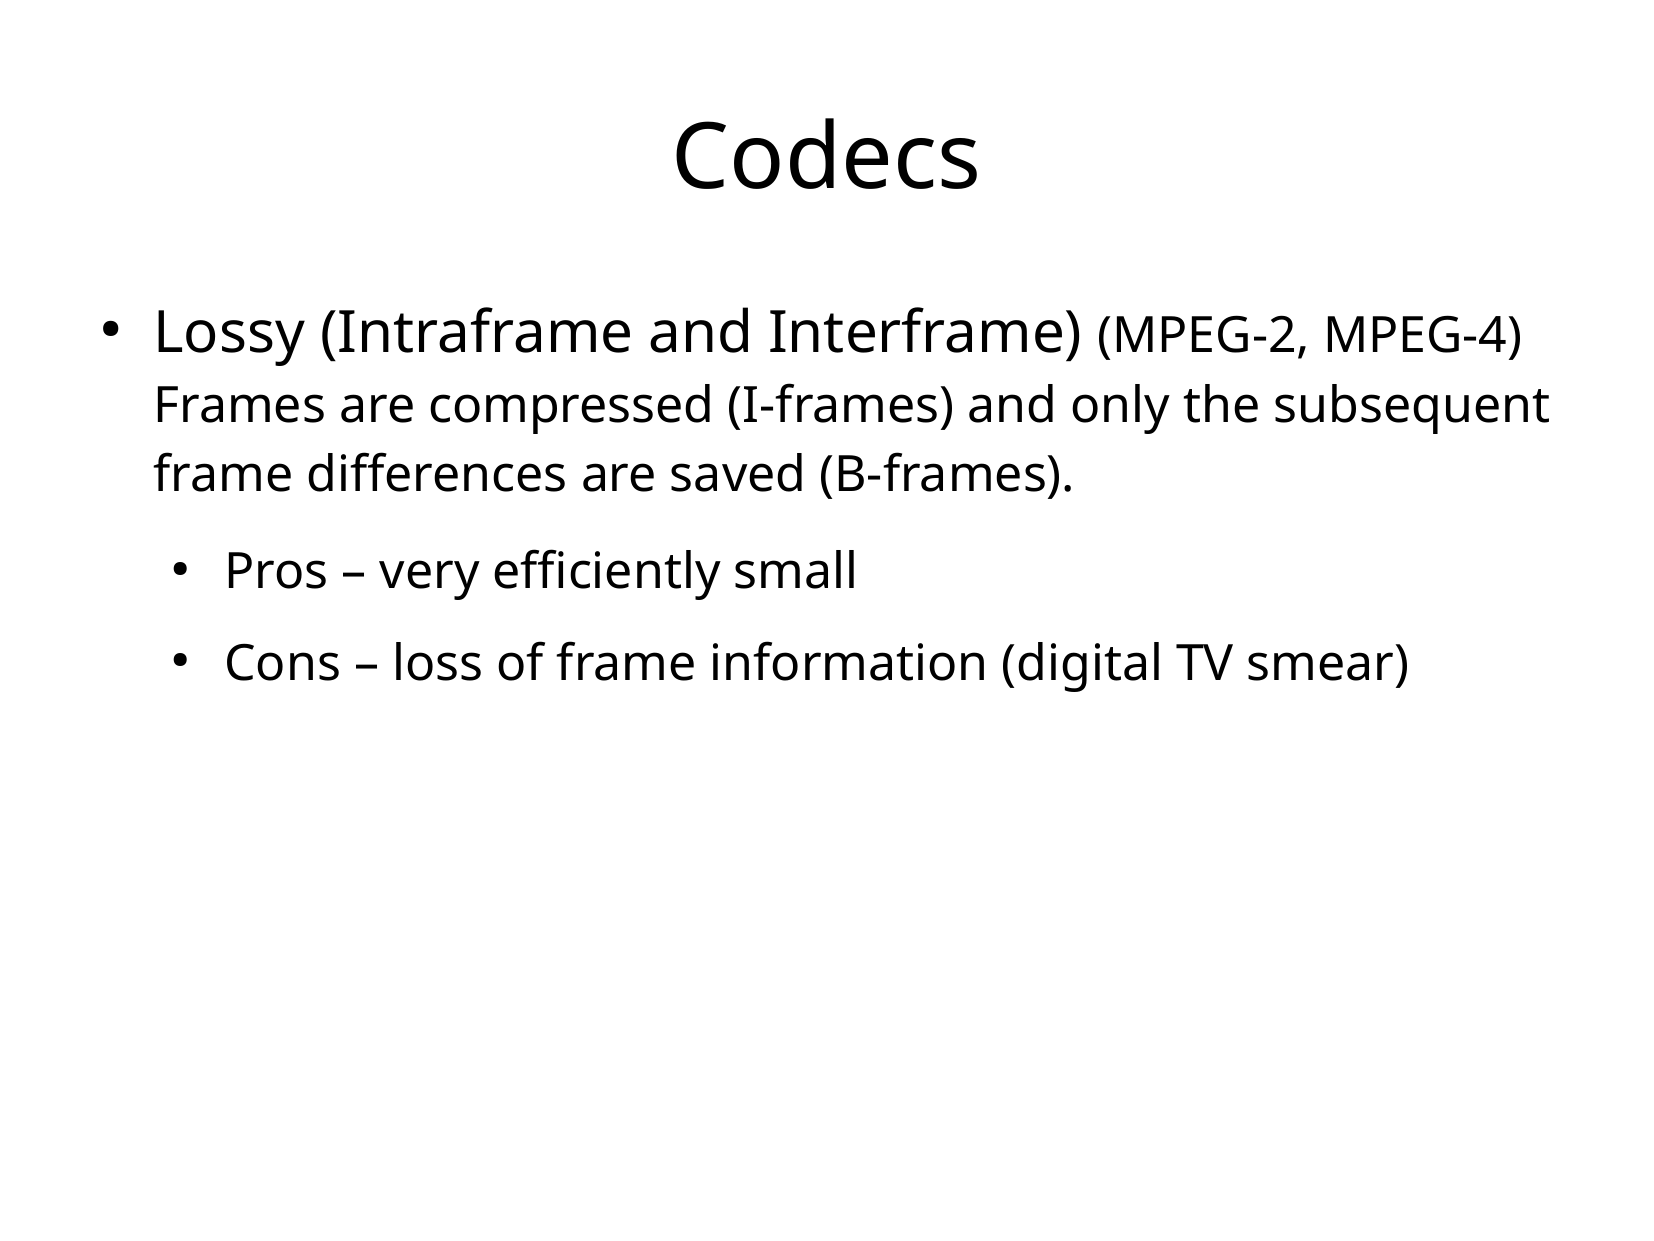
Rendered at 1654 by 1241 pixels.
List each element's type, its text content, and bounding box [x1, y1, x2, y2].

title Codecs [82, 56, 1571, 250]
list Lossy (Intraframe and Interframe) (MPEG-2, MPEG-4) Frames are compressed (I-frames) and only the subsequent frame differences are saved (B-frames). Pros – very efficiently small Cons – loss of frame information (digital TV smear) [82, 290, 1571, 1094]
